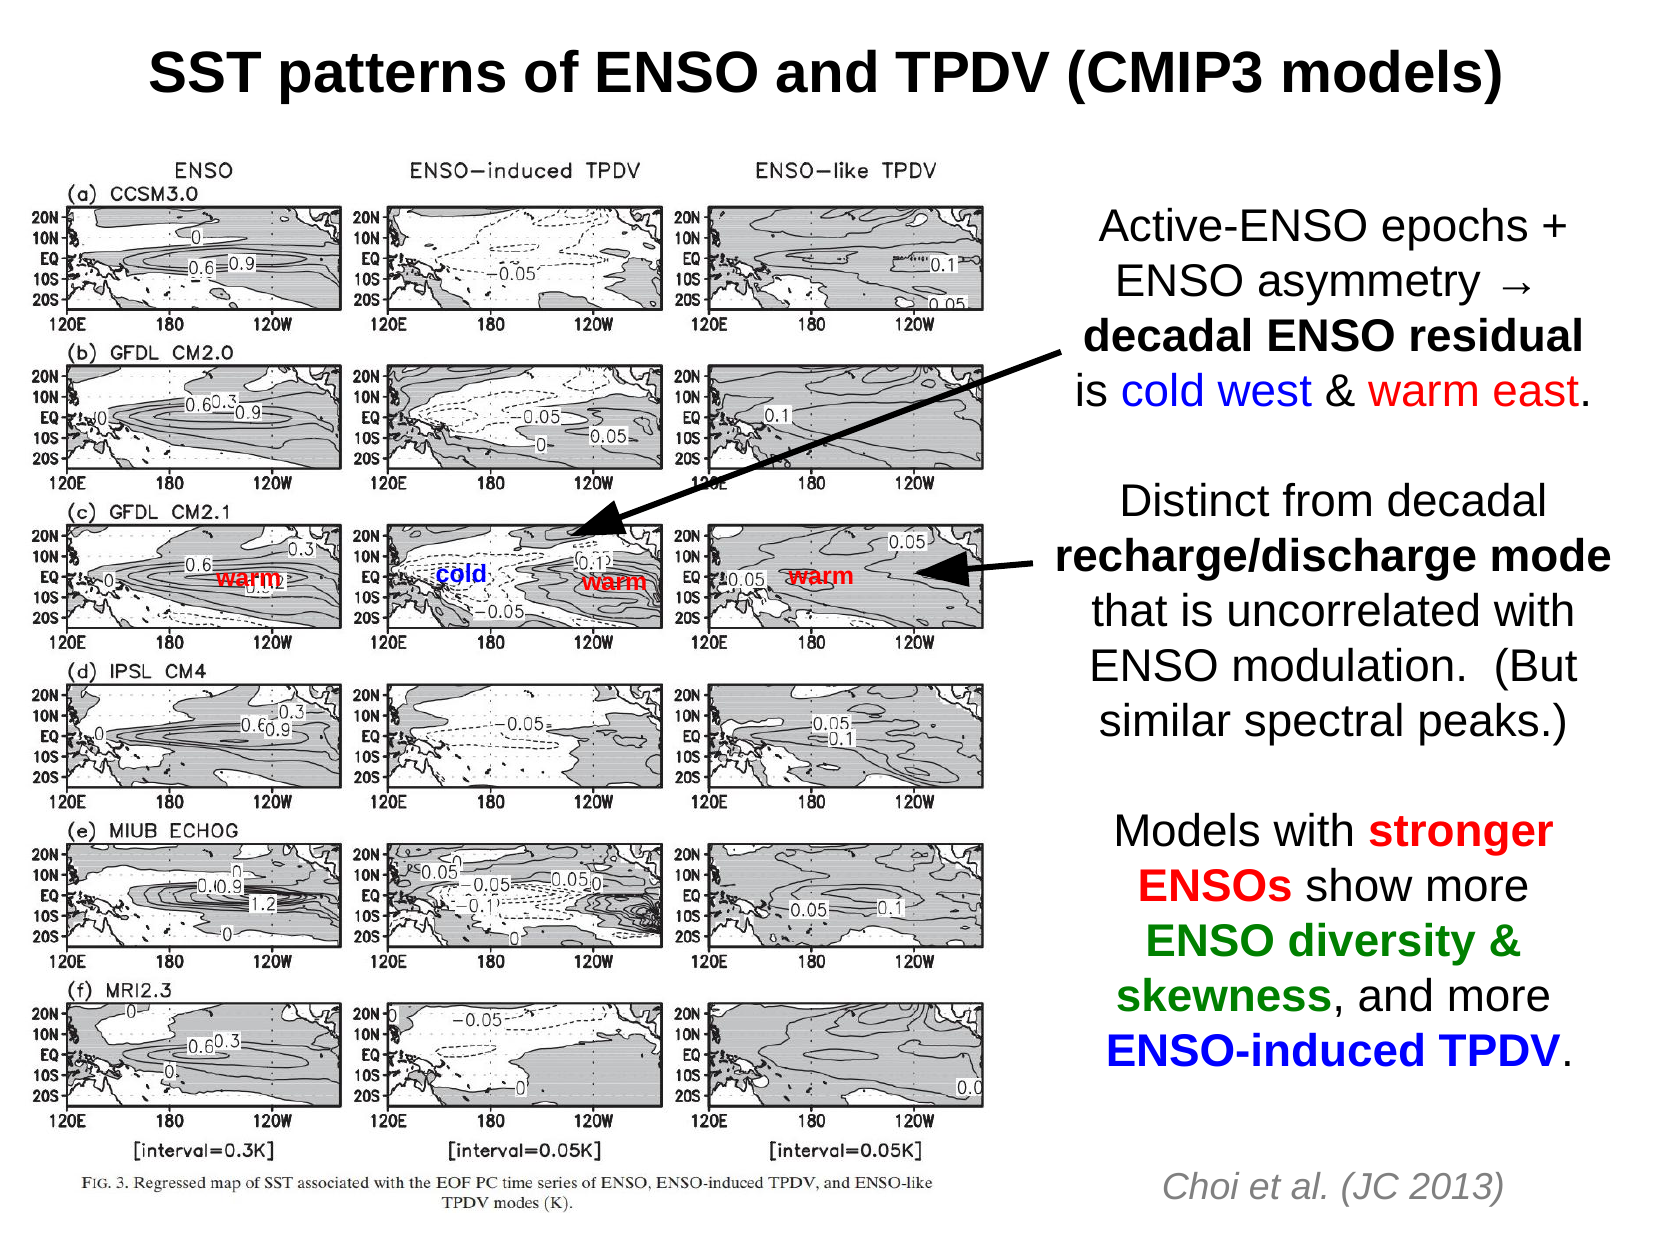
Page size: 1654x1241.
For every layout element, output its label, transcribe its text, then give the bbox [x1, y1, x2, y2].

text_box warm [764, 555, 879, 592]
text_box Active-ENSO epochs + ENSO asymmetry → decadal ENSO residual is cold west & warm east. Distinct from decadal recharge/discharge mode that is uncorrelated with ENSO modulation. (But similar spectral peaks.) Models with stronger ENSOs show more ENSO diversity & skewness, and more ENSO-induced TPDV. [1053, 196, 1614, 1076]
text_box cold [404, 553, 519, 590]
text_box Choi et al. (JC 2013) [1062, 1159, 1605, 1207]
picture [25, 154, 990, 1213]
text_box warm [191, 557, 306, 594]
text_box SST patterns of ENSO and TPDV (CMIP3 models) [18, 24, 1635, 105]
text_box warm [557, 561, 672, 597]
